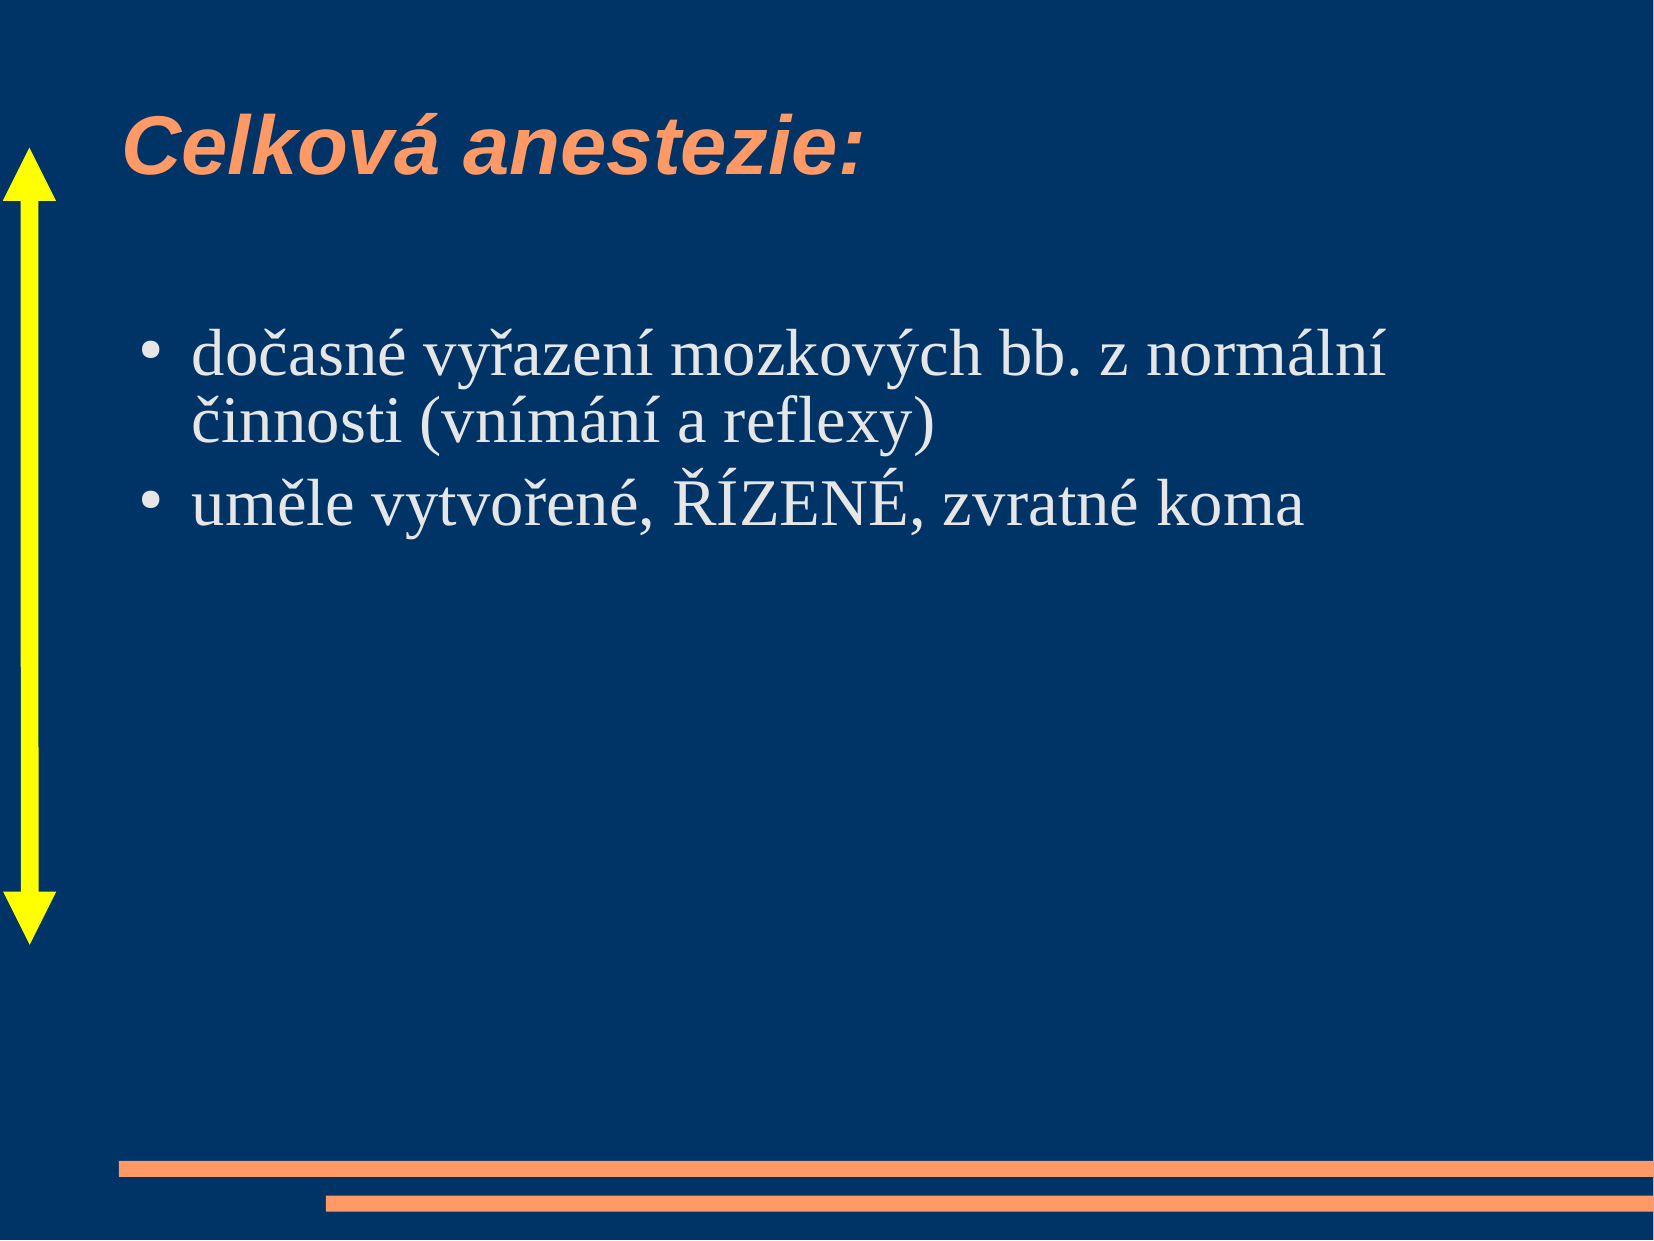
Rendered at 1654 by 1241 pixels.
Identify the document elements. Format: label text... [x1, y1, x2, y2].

title Celková anestezie: [121, 46, 1534, 254]
list dočasné vyřazení mozkových bb. z normální činnosti (vnímání a reflexy) uměle vytvořené, ŘÍZENÉ, zvratné koma [121, 322, 1561, 1133]
